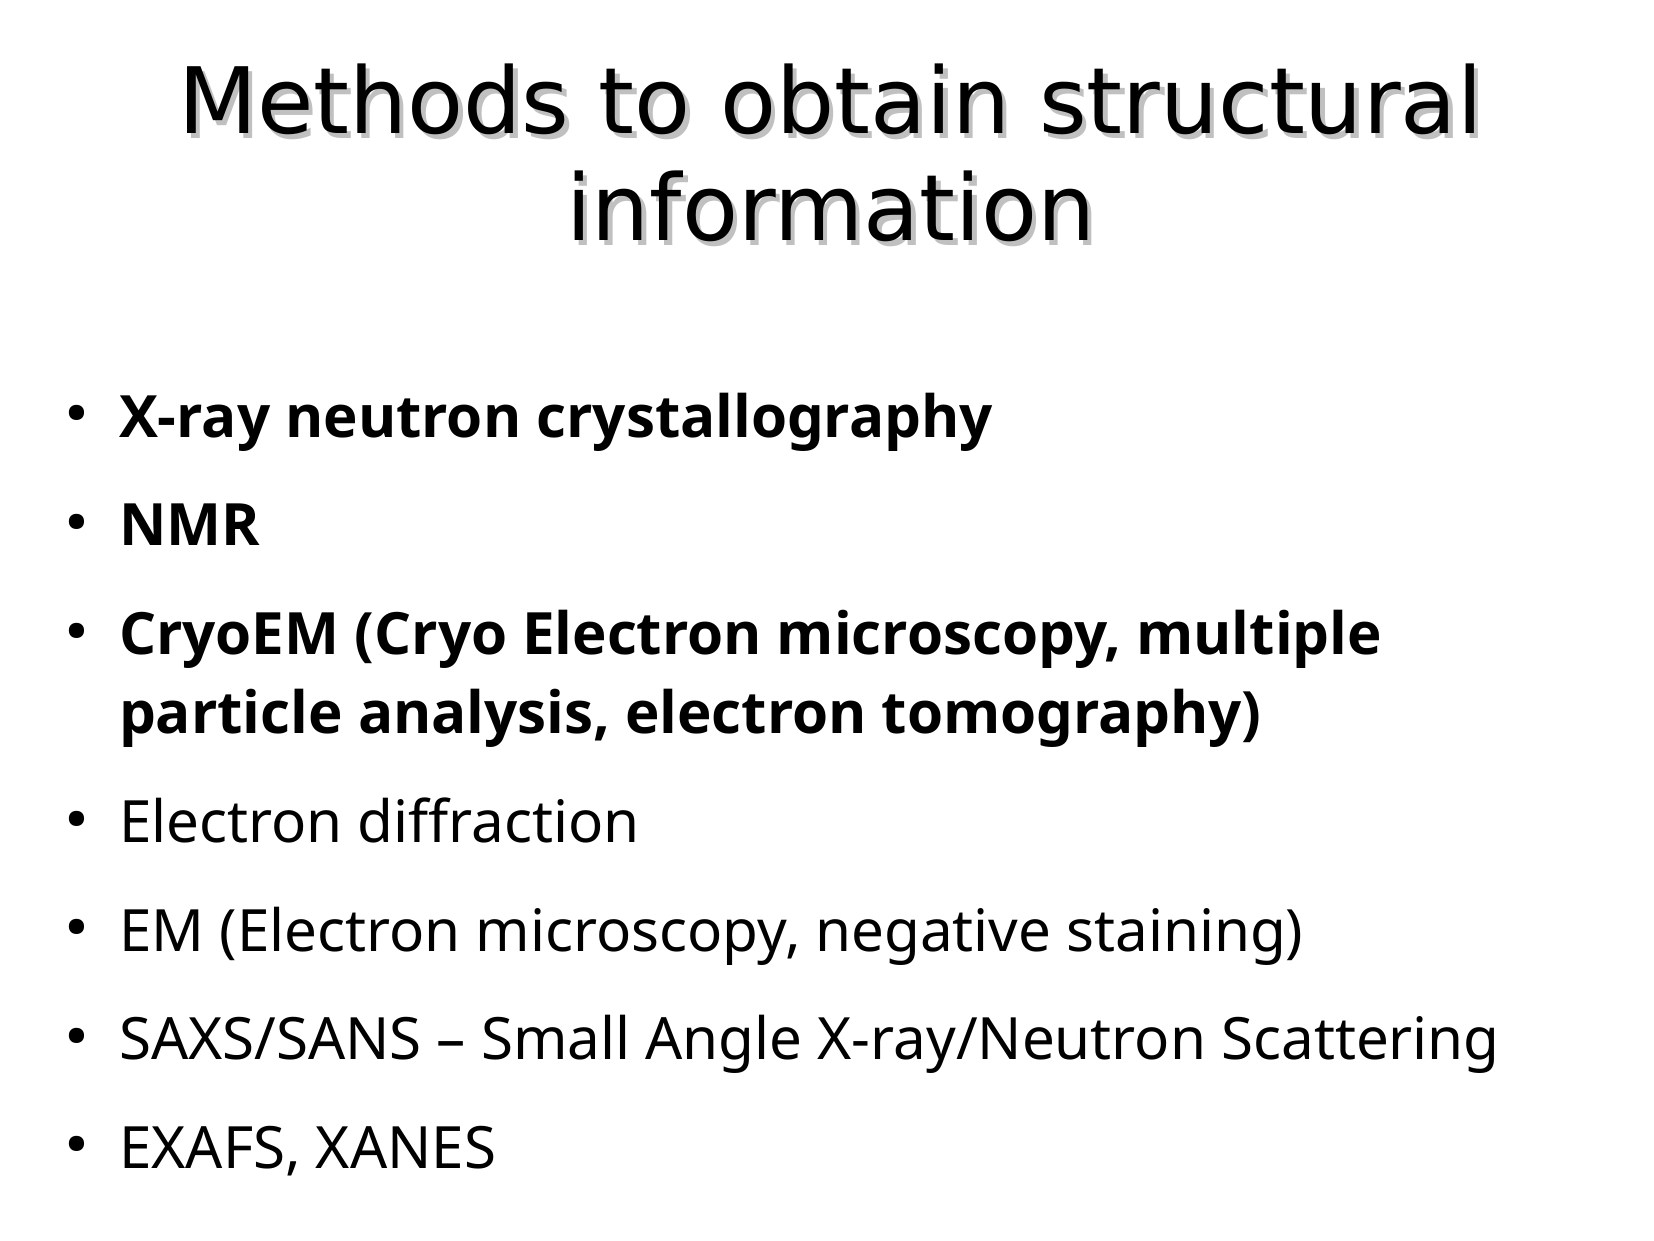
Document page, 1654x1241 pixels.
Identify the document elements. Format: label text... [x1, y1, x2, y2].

title Methods to obtain structural information [125, 48, 1538, 263]
list X-ray neutron crystallography NMR CryoEM (Cryo Electron microscopy, multiple particle analysis, electron tomography) Electron diffraction EM (Electron microscopy, negative staining) SAXS/SANS – Small Angle X-ray/Neutron Scattering EXAFS, XANES ... [48, 375, 1576, 1163]
